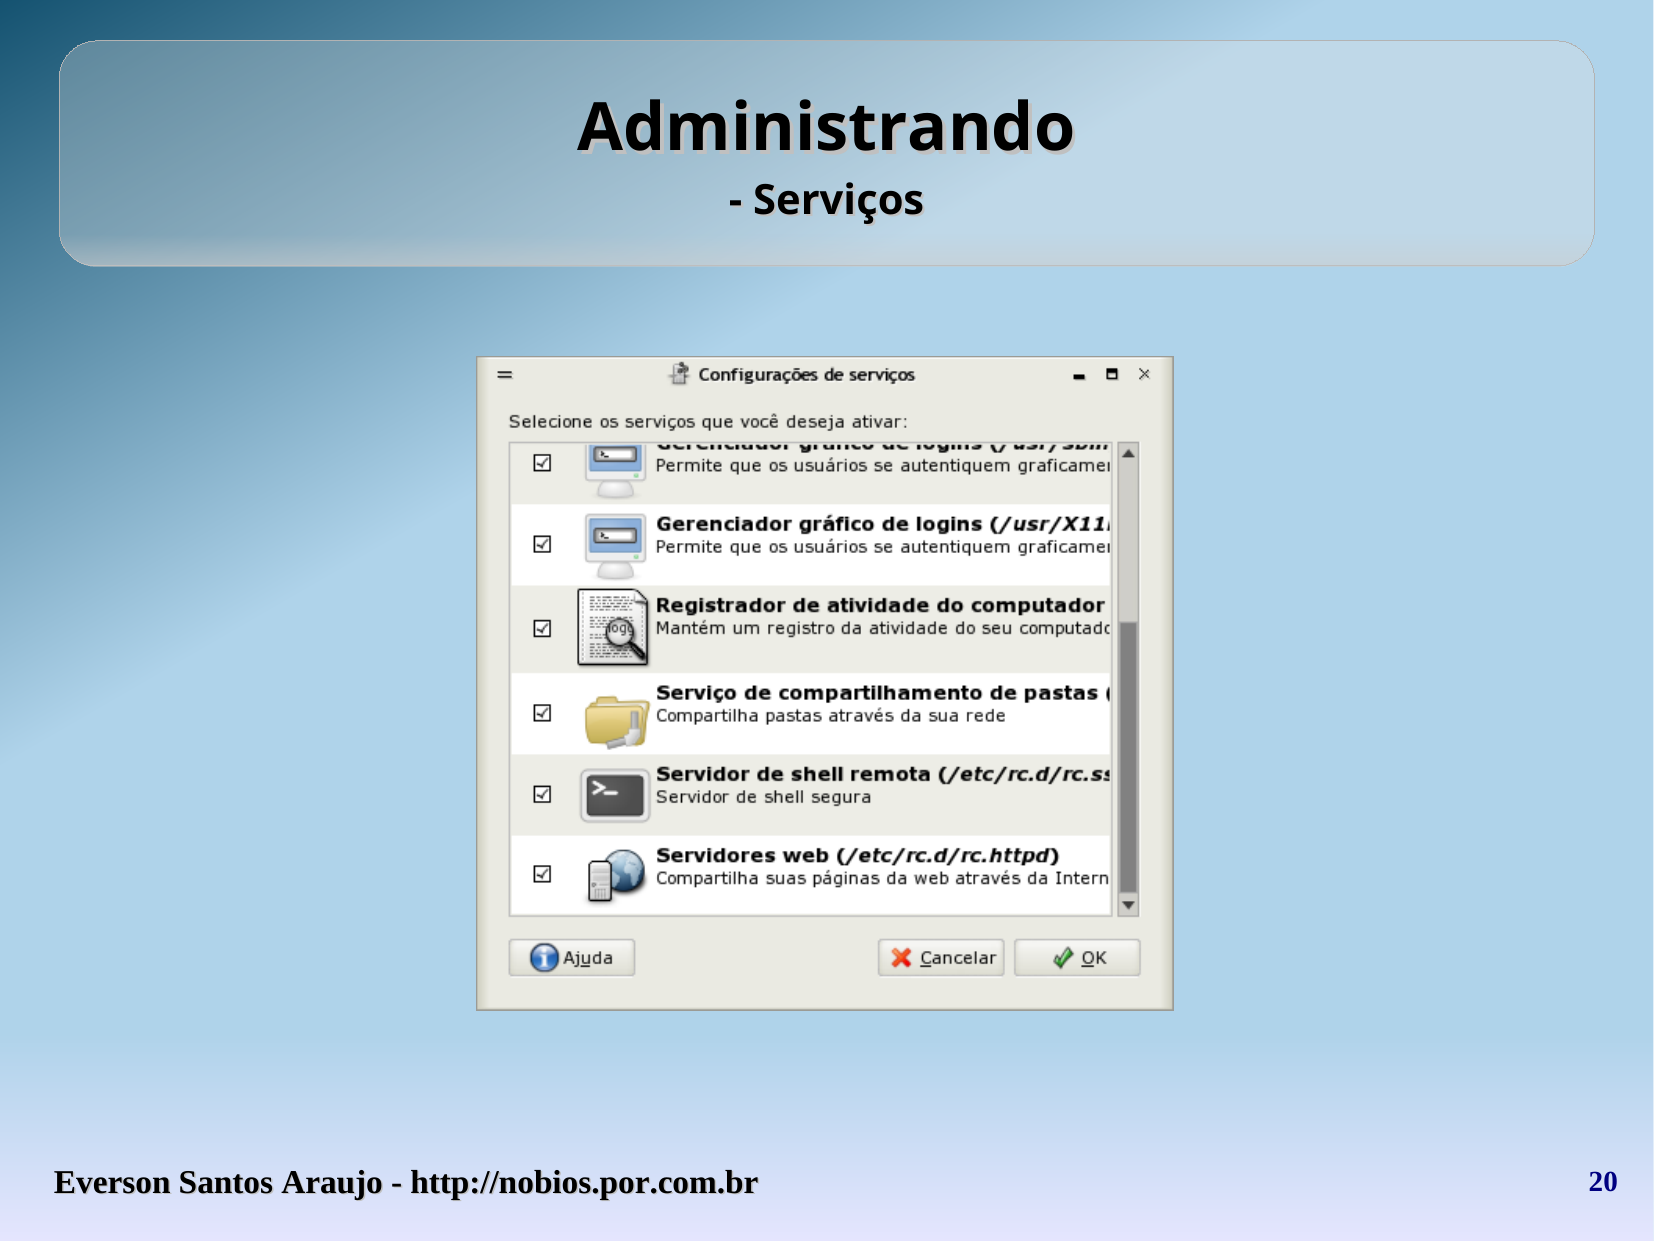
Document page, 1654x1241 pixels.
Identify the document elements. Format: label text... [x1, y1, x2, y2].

title Administrando - Serviços [82, 49, 1571, 257]
picture [476, 356, 1174, 1011]
